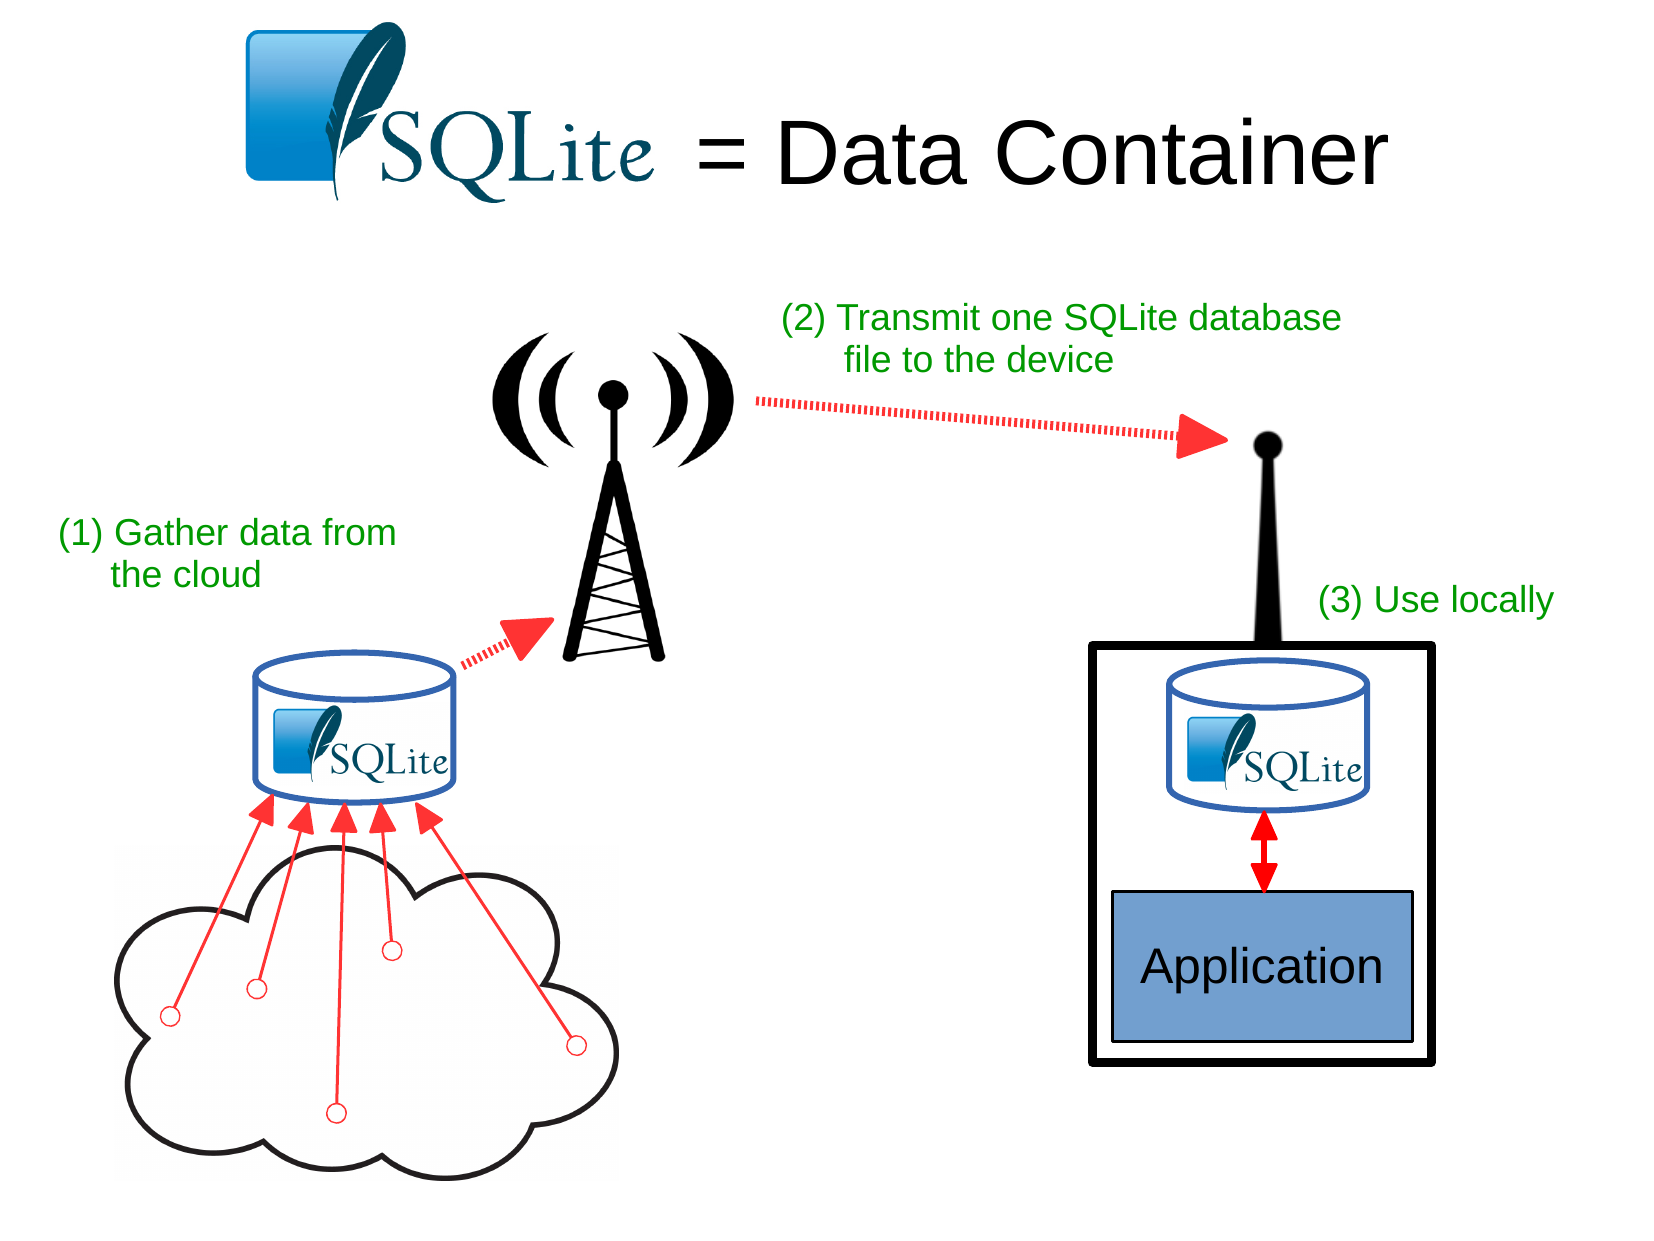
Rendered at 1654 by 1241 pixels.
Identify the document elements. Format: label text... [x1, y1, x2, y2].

picture [1114, 257, 1490, 681]
picture [238, 14, 661, 211]
picture [162, 1008, 179, 1025]
text_box (3) Use locally [1302, 571, 1570, 629]
picture [1184, 710, 1364, 794]
text_box (1) Gather data from the cloud [43, 503, 413, 603]
picture [384, 942, 401, 959]
picture [114, 845, 619, 1181]
picture [484, 322, 744, 667]
title = Data Container [82, 49, 1571, 257]
text_box Application [1112, 891, 1413, 1042]
picture [568, 1037, 585, 1054]
picture [249, 981, 265, 997]
text_box [1092, 645, 1432, 1063]
picture [328, 1105, 345, 1122]
picture [270, 702, 450, 786]
text_box (2) Transmit one SQLite database file to the device [766, 289, 1359, 388]
